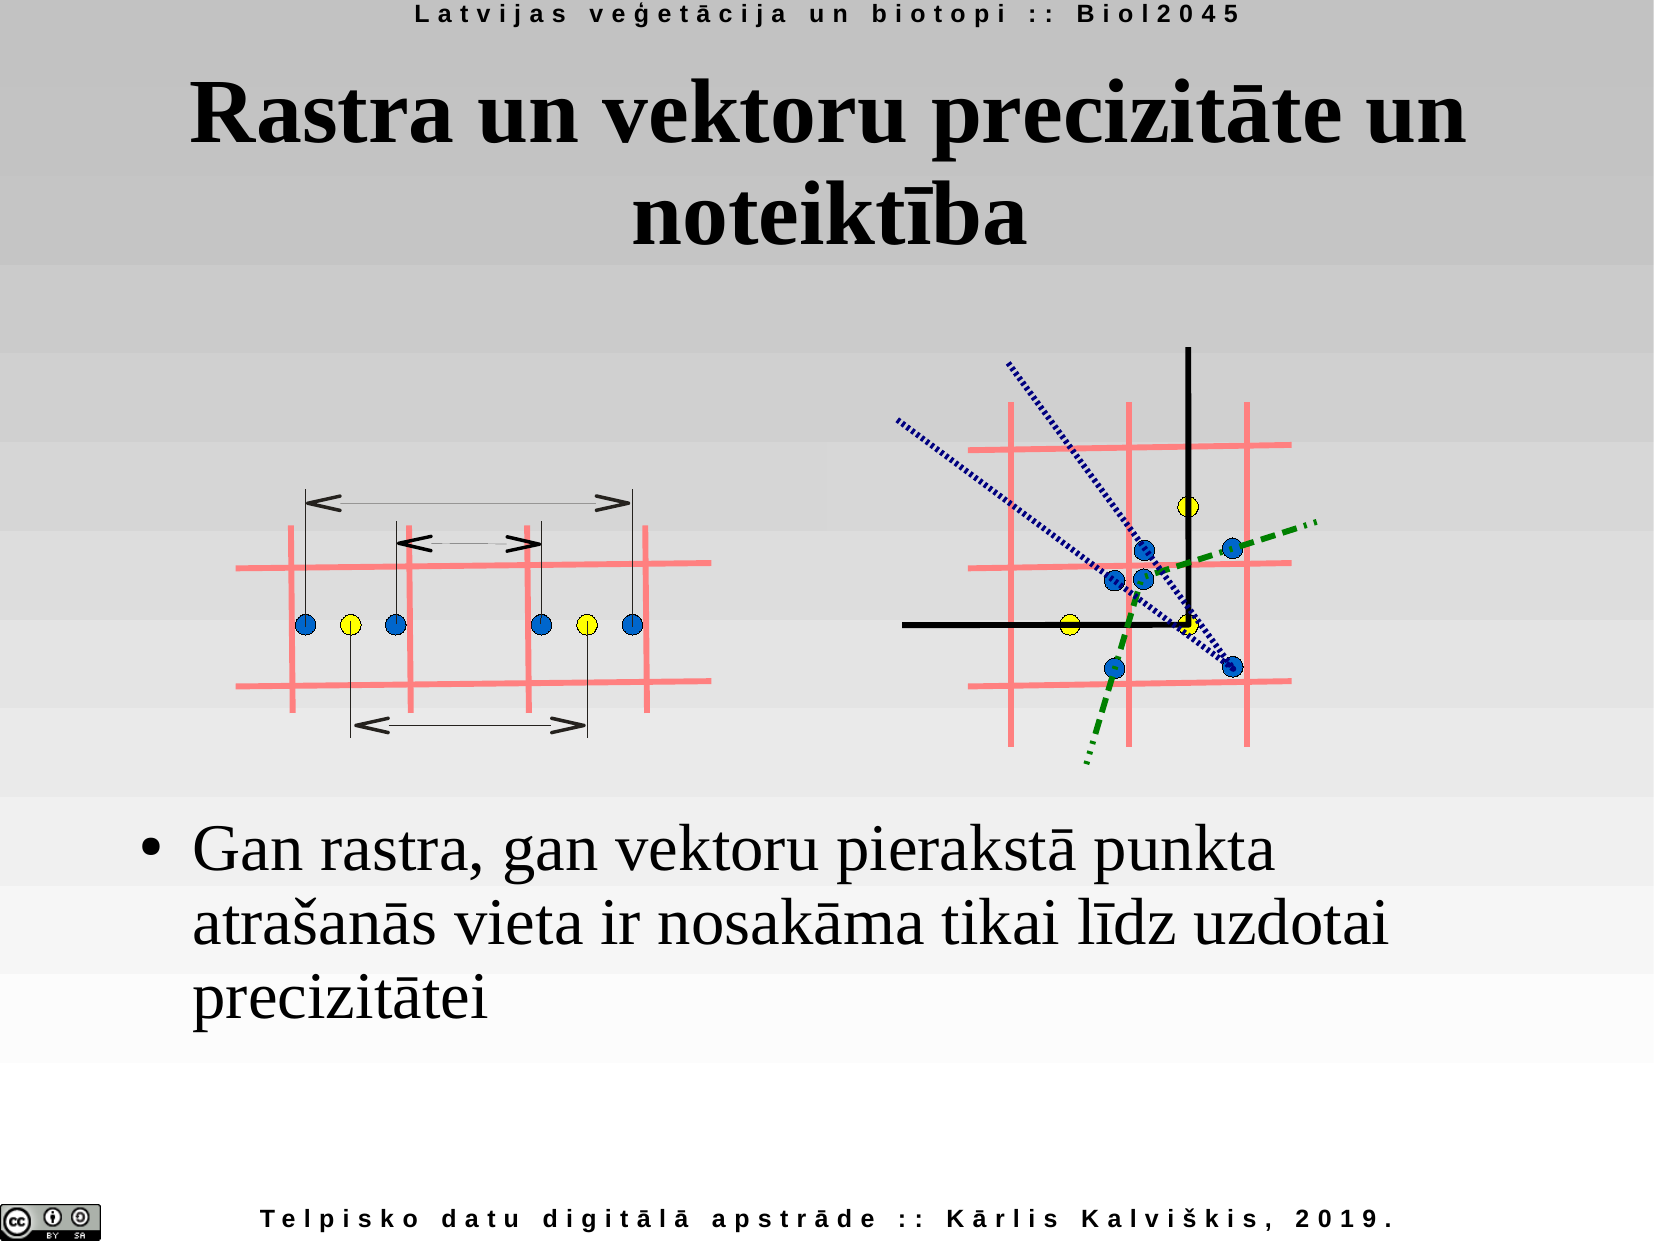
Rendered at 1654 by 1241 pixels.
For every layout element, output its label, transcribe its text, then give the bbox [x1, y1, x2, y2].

text_box [1177, 496, 1199, 517]
text_box [1104, 658, 1125, 679]
picture [0, 0, 1654, 1241]
text_box [1133, 568, 1154, 590]
text_box [1059, 614, 1081, 636]
text_box [295, 614, 316, 636]
list Gan rastra, gan vektoru pierakstā punkta atrašanās vieta ir nosakāma tikai līdz uzdotai precizitātei [121, 811, 1534, 1127]
title Rastra un vektoru precizitāte un noteiktība [34, 61, 1626, 296]
text_box [1134, 540, 1155, 561]
text_box [576, 614, 598, 636]
text_box [622, 614, 643, 636]
text_box [1177, 614, 1199, 635]
text_box [1104, 570, 1126, 591]
text_box [340, 614, 362, 636]
text_box [1222, 656, 1244, 678]
text_box [385, 614, 407, 636]
text_box [531, 614, 552, 636]
text_box [1222, 537, 1243, 559]
